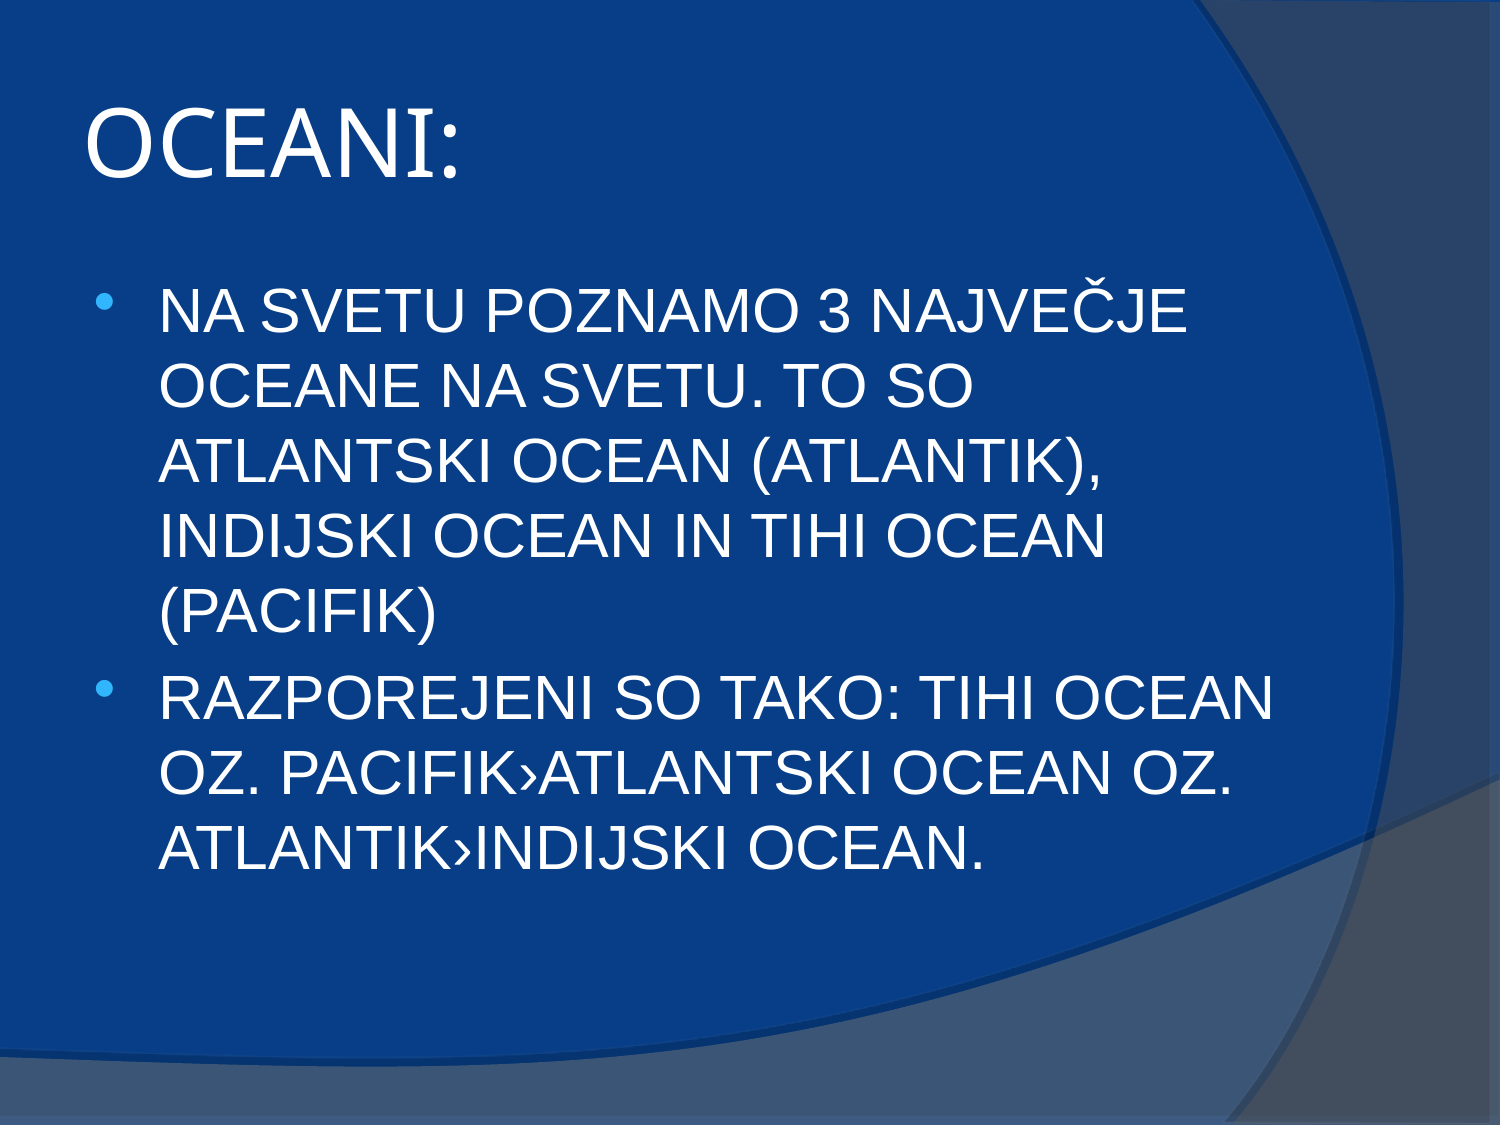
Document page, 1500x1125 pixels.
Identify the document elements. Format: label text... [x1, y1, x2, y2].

title OCEANI: [75, 45, 1300, 233]
list NA SVETU POZNAMO 3 NAJVEČJE OCEANE NA SVETU. TO SO ATLANTSKI OCEAN (ATLANTIK), INDIJSKI OCEAN IN TIHI OCEAN (PACIFIK) RAZPOREJENI SO TAKO: TIHI OCEAN OZ. PACIFIK›ATLANTSKI OCEAN OZ. ATLANTIK›INDIJSKI OCEAN. [75, 262, 1300, 1005]
